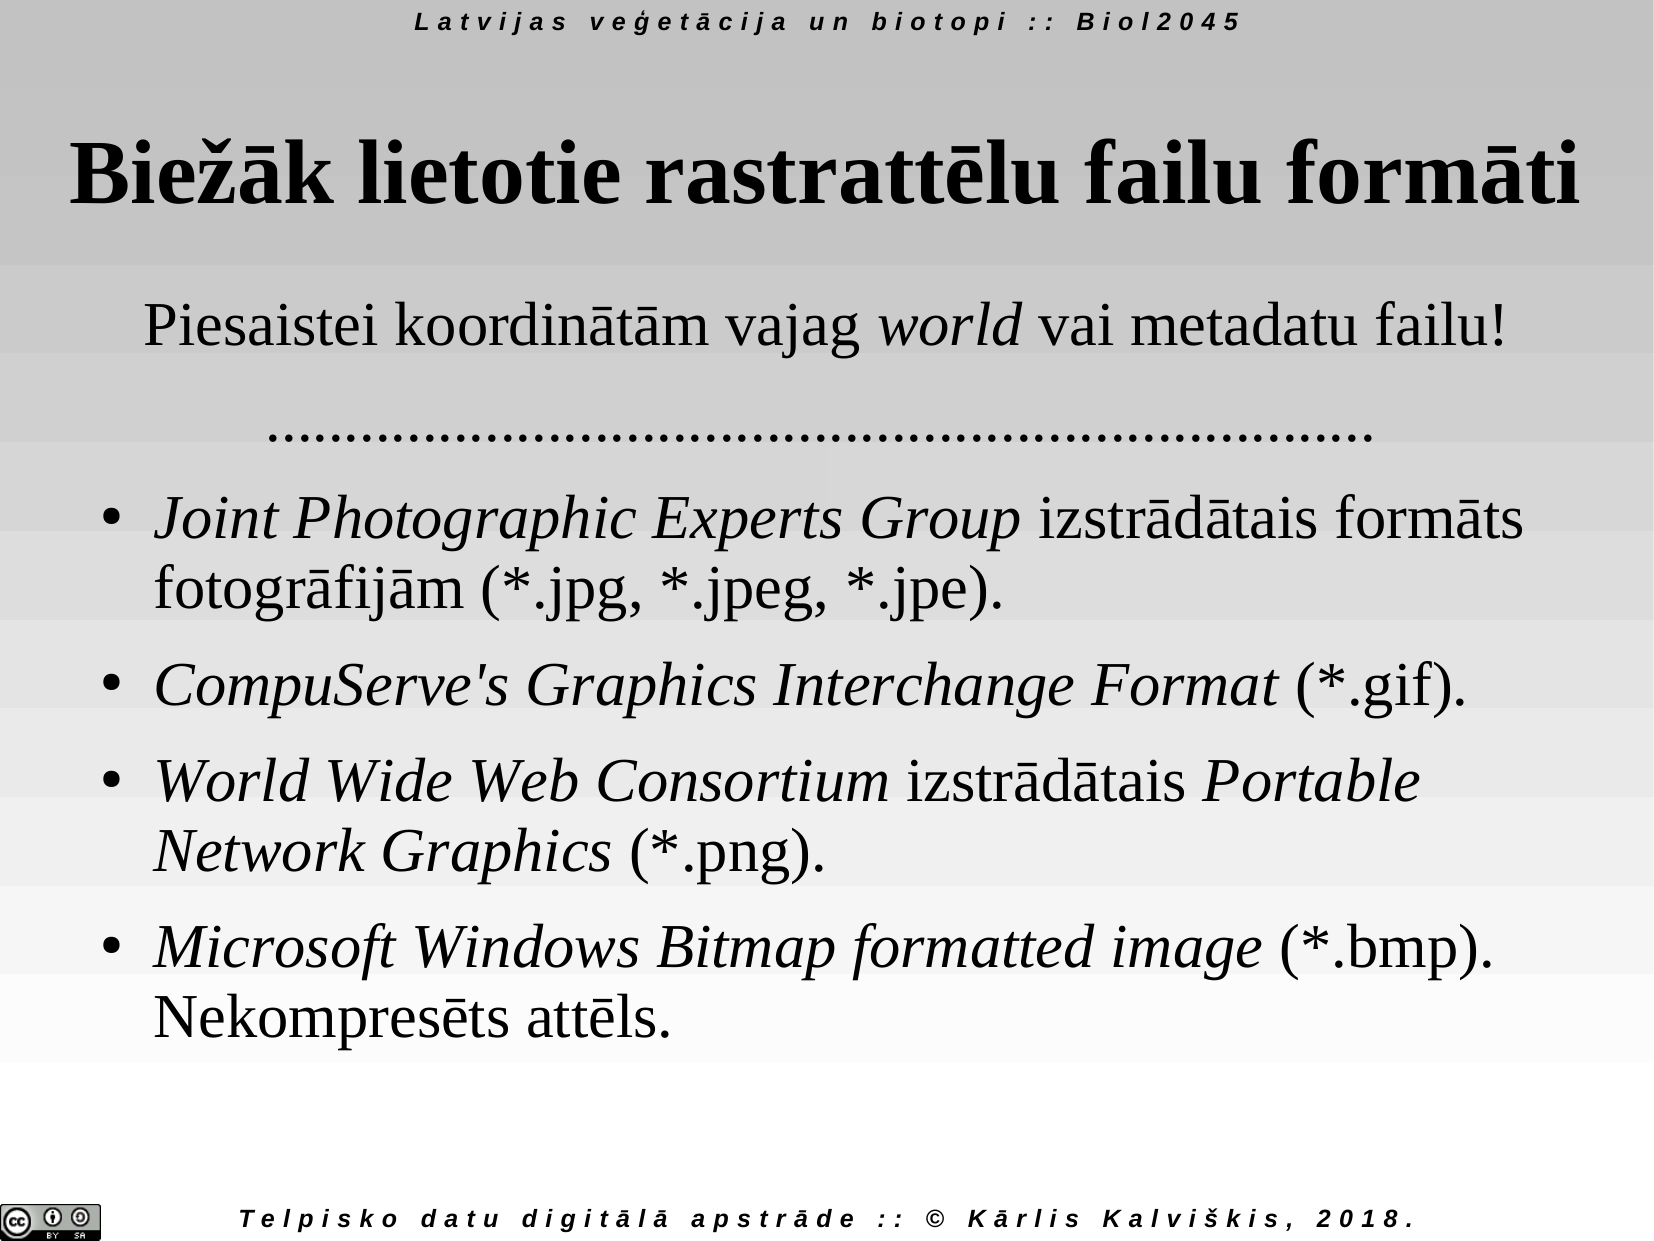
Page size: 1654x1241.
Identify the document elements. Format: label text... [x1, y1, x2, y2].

picture [0, 0, 1654, 1241]
title Biežāk lietotie rastrattēlu failu formāti [29, 49, 1625, 296]
list Piesaistei koordinātām vajag world vai metadatu failu! Joint Photographic Experts Group izstrādātais formāts fotogrāfijām (*.jpg, *.jpeg, *.jpe). CompuServe's Graphics Interchange Format (*.gif). World Wide Web Consortium izstrādātais Portable Network Graphics (*.png). Microsoft Windows Bitmap formatted image (*.bmp). Nekompresēts attēls. [82, 289, 1571, 1148]
